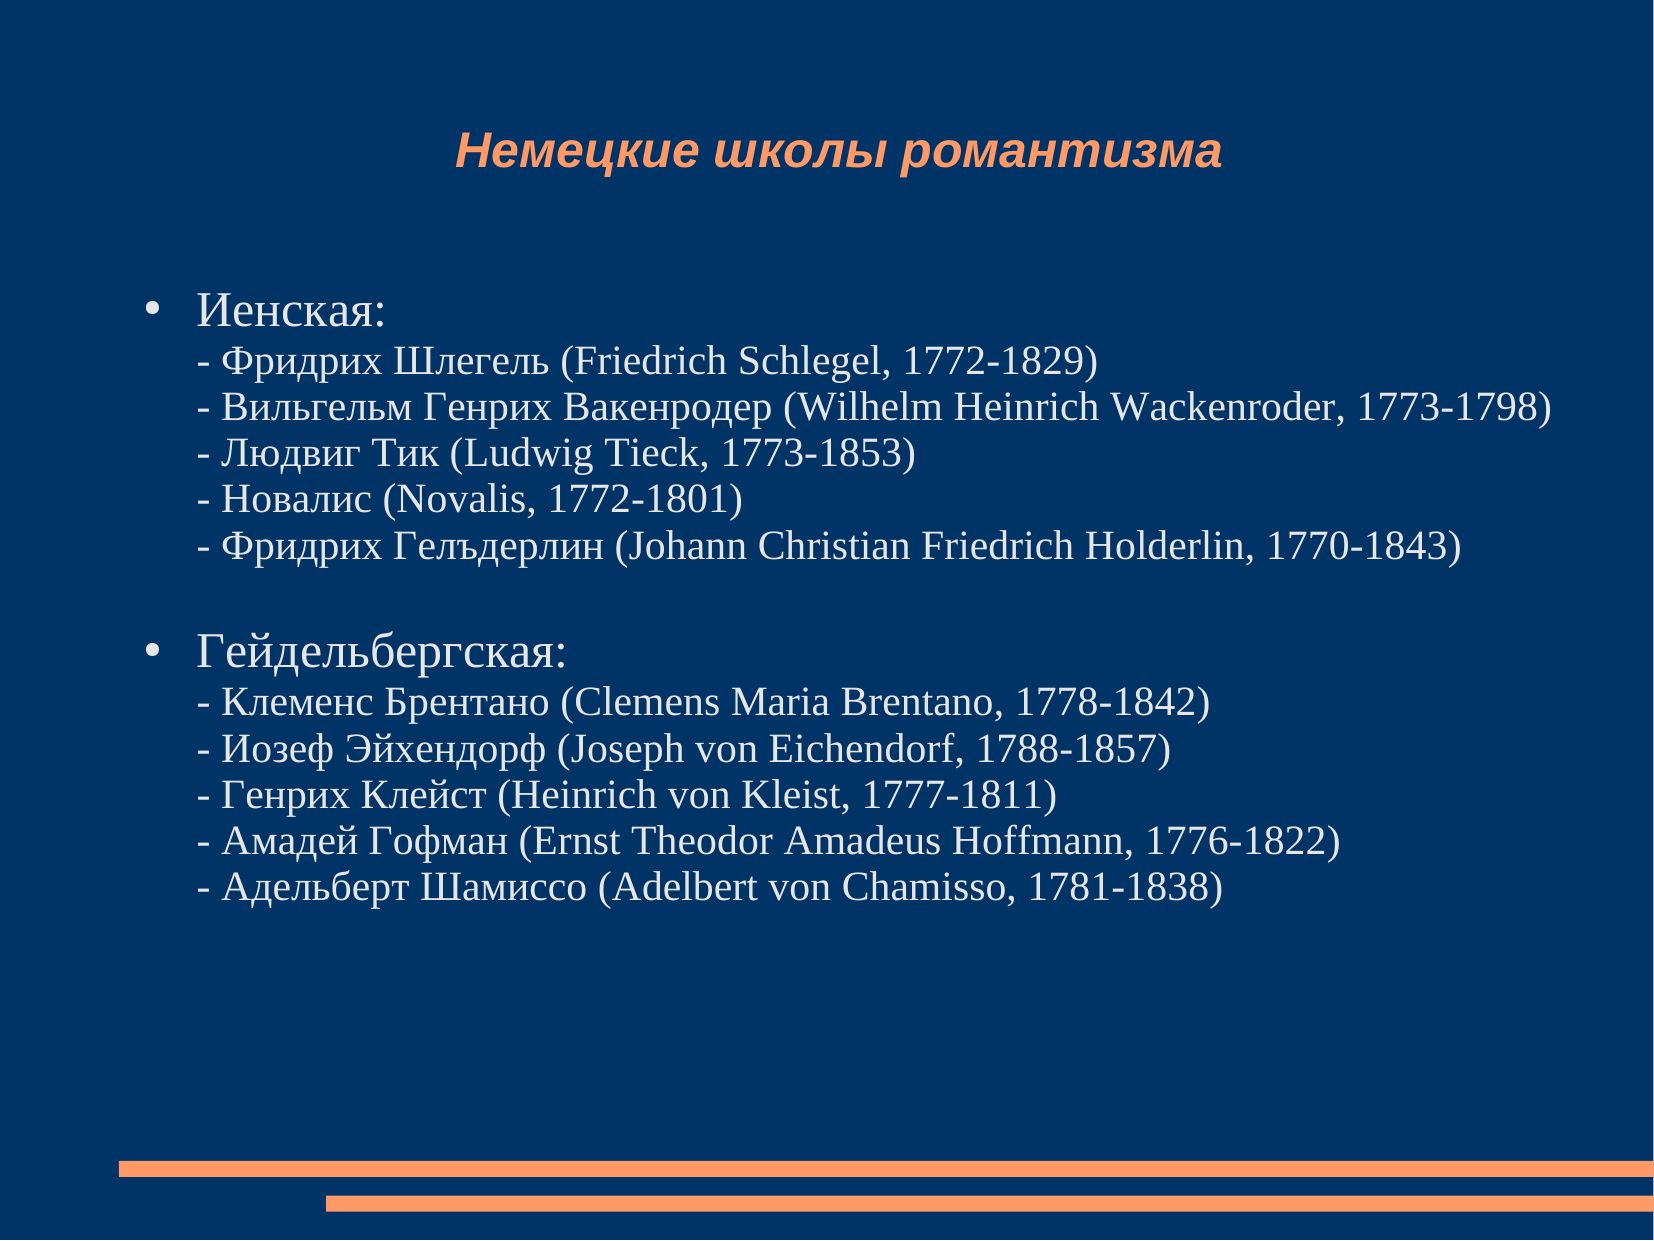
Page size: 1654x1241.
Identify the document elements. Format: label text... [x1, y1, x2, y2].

list Иенская: - Фридрих Шлегель (Friedrich Schlegel, 1772-1829) - Вильгельм Генрих Вакенродер (Wilhelm Heinrich Wackenroder, 1773-1798) - Людвиг Тик (Ludwig Tieck, 1773-1853) - Новалис (Novalis, 1772-1801) - Фридрих Гелъдерлин (Johann Christian Friedrich Holderlin, 1770-1843) Гейдельбергская: - Клеменс Брентано (Clemens Maria Brentano, 1778-1842) - Иозеф Эйхендорф (Joseph von Eichendorf, 1788-1857) - Генрих Клейст (Heinrich von Kleist, 1777-1811) - Амадей Гофман (Ernst Theodor Amadeus Hoffmann, 1776-1822) - Адельберт Шамиссо (Adelbert von Chamisso, 1781-1838) [125, 226, 1565, 1004]
title Немецкие школы романтизма [121, 46, 1534, 254]
